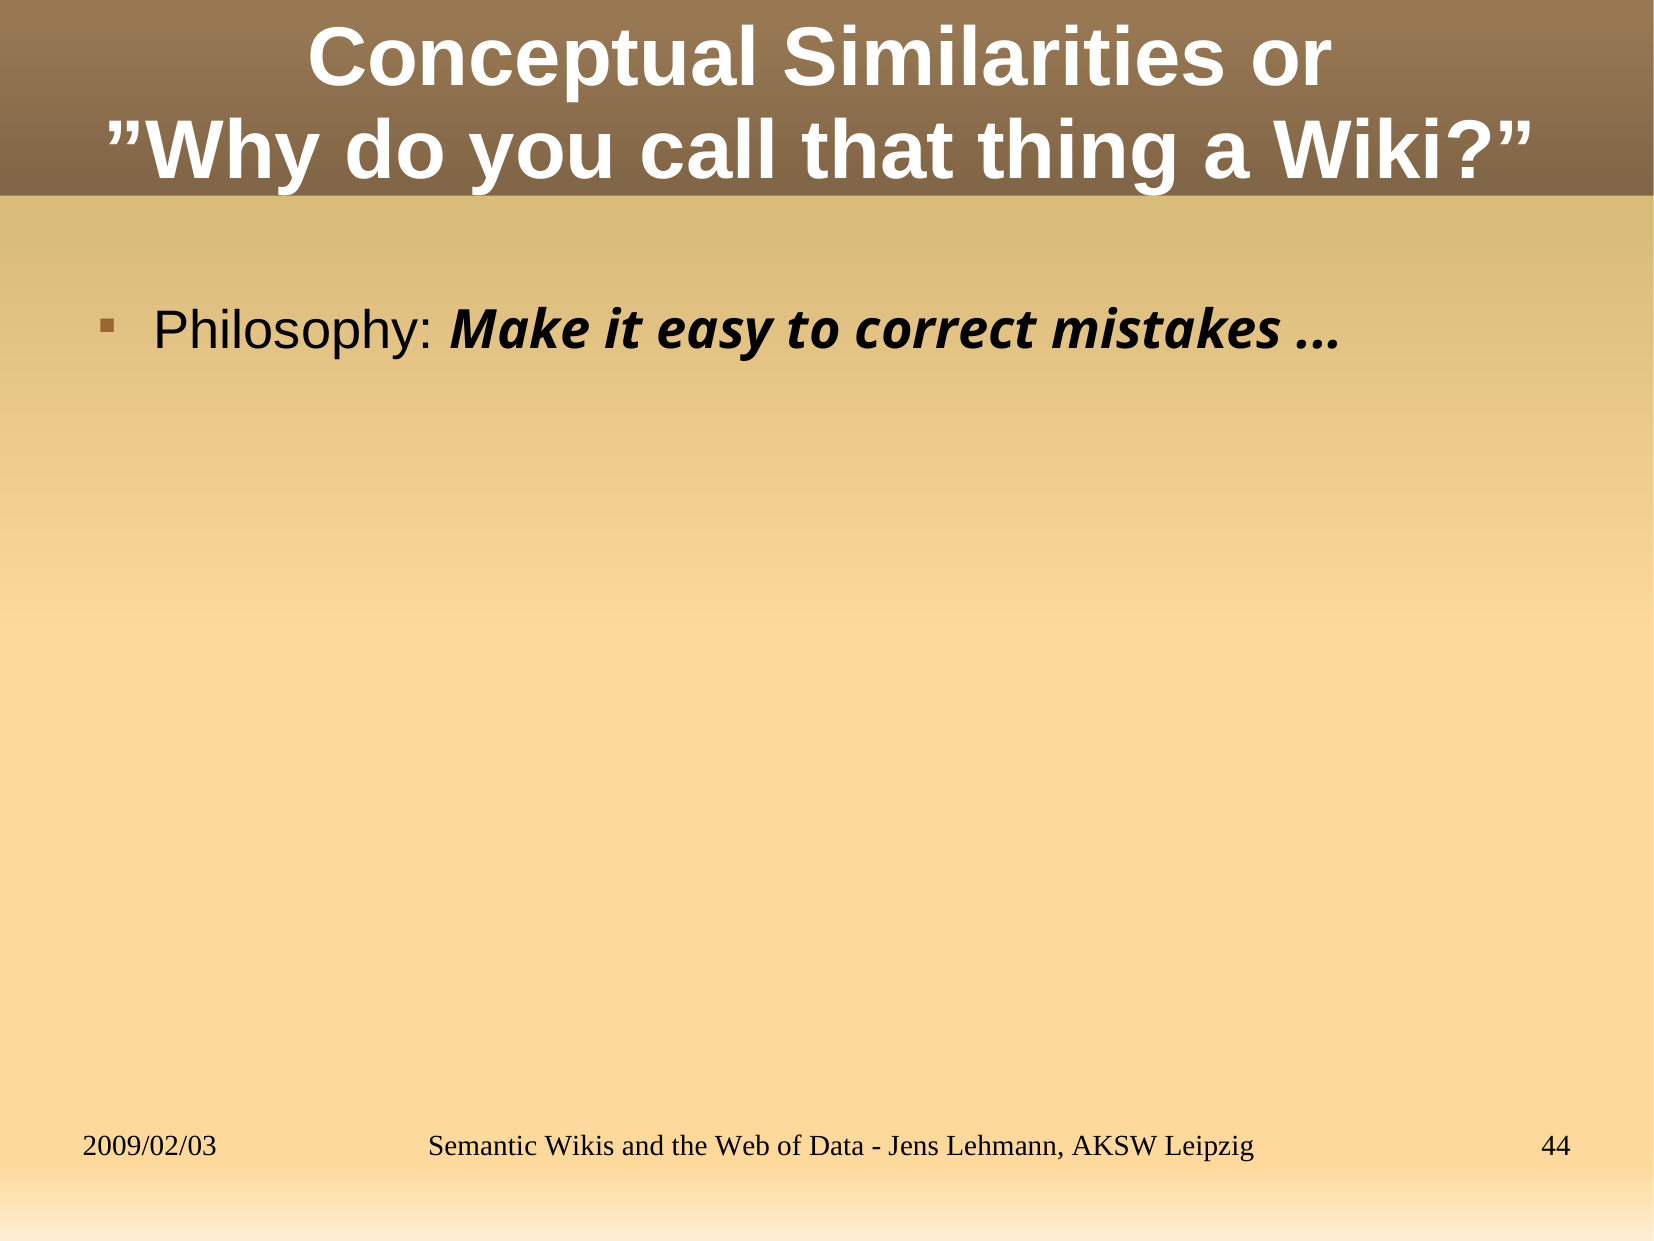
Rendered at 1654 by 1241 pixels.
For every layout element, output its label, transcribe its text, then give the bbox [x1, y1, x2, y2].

picture [0, 0, 1654, 1241]
title Conceptual Similarities or ”Why do you call that thing a Wiki?” [76, 7, 1565, 200]
list Philosophy: Make it easy to correct mistakes ... [82, 290, 1571, 1109]
